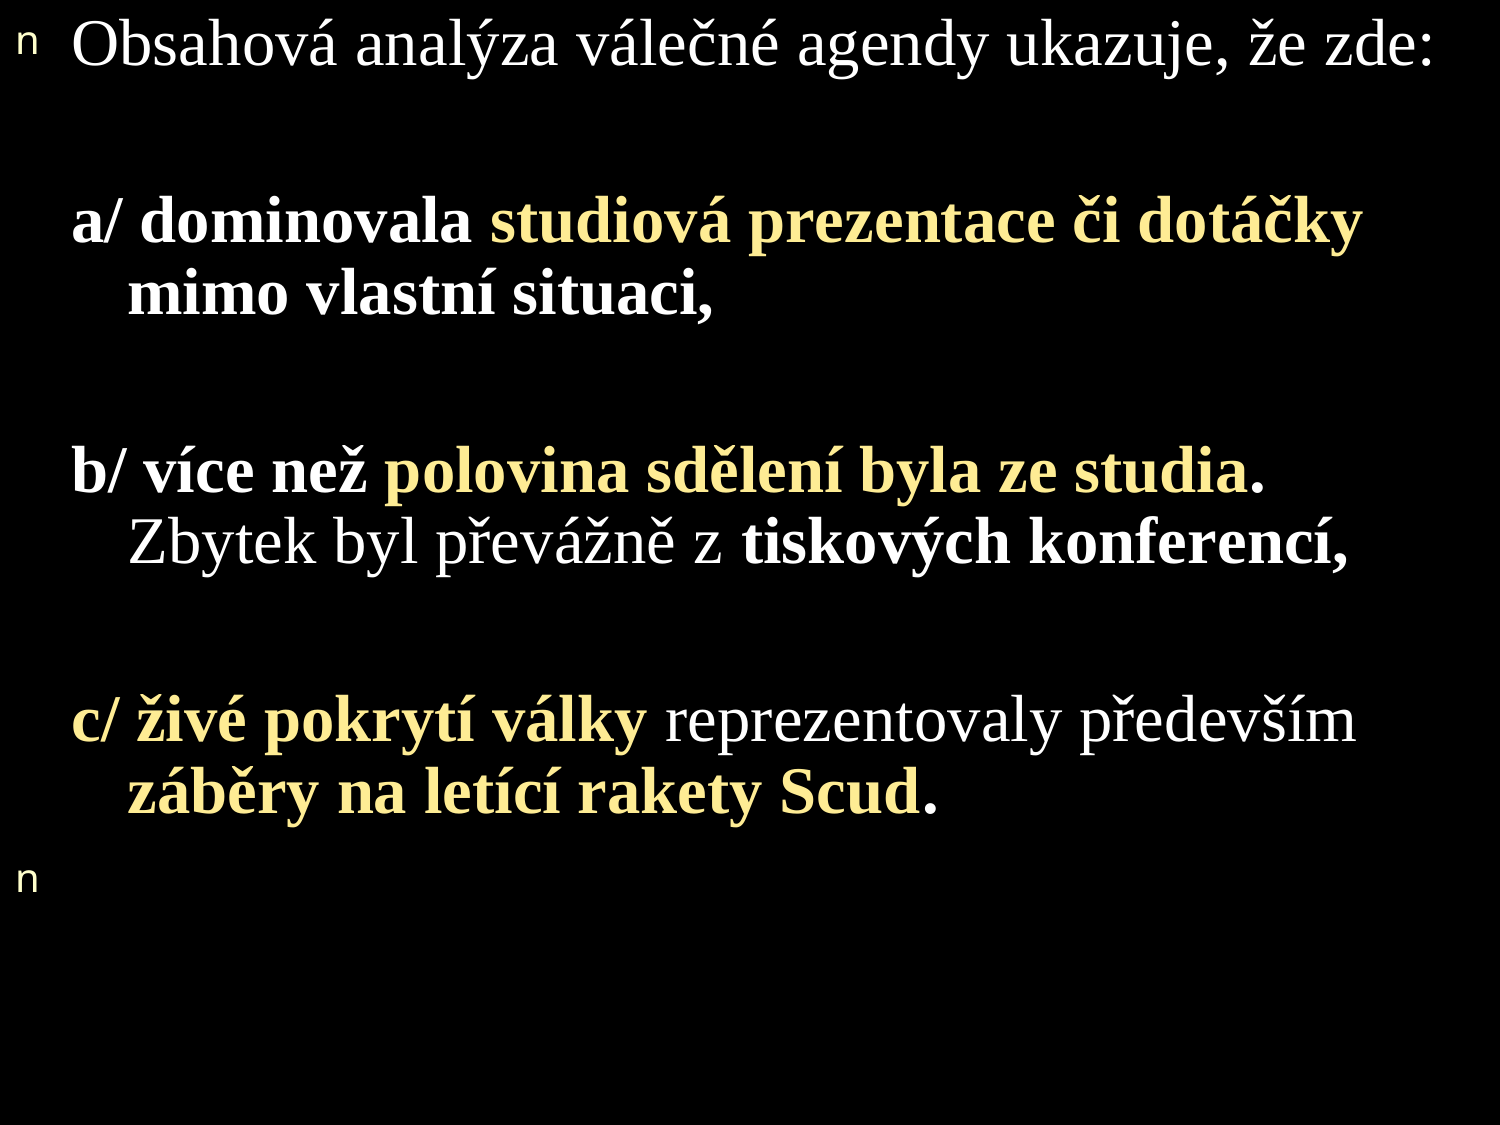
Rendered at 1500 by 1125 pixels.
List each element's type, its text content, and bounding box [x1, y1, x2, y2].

list Obsahová analýza válečné agendy ukazuje, že zde: a/ dominovala studiová prezentace či dotáčky mimo vlastní situaci, b/ více než polovina sdělení byla ze studia. Zbytek byl převážně z tiskových konferencí, c/ živé pokrytí války reprezentovaly především záběry na letící rakety Scud. [0, 0, 1500, 1125]
